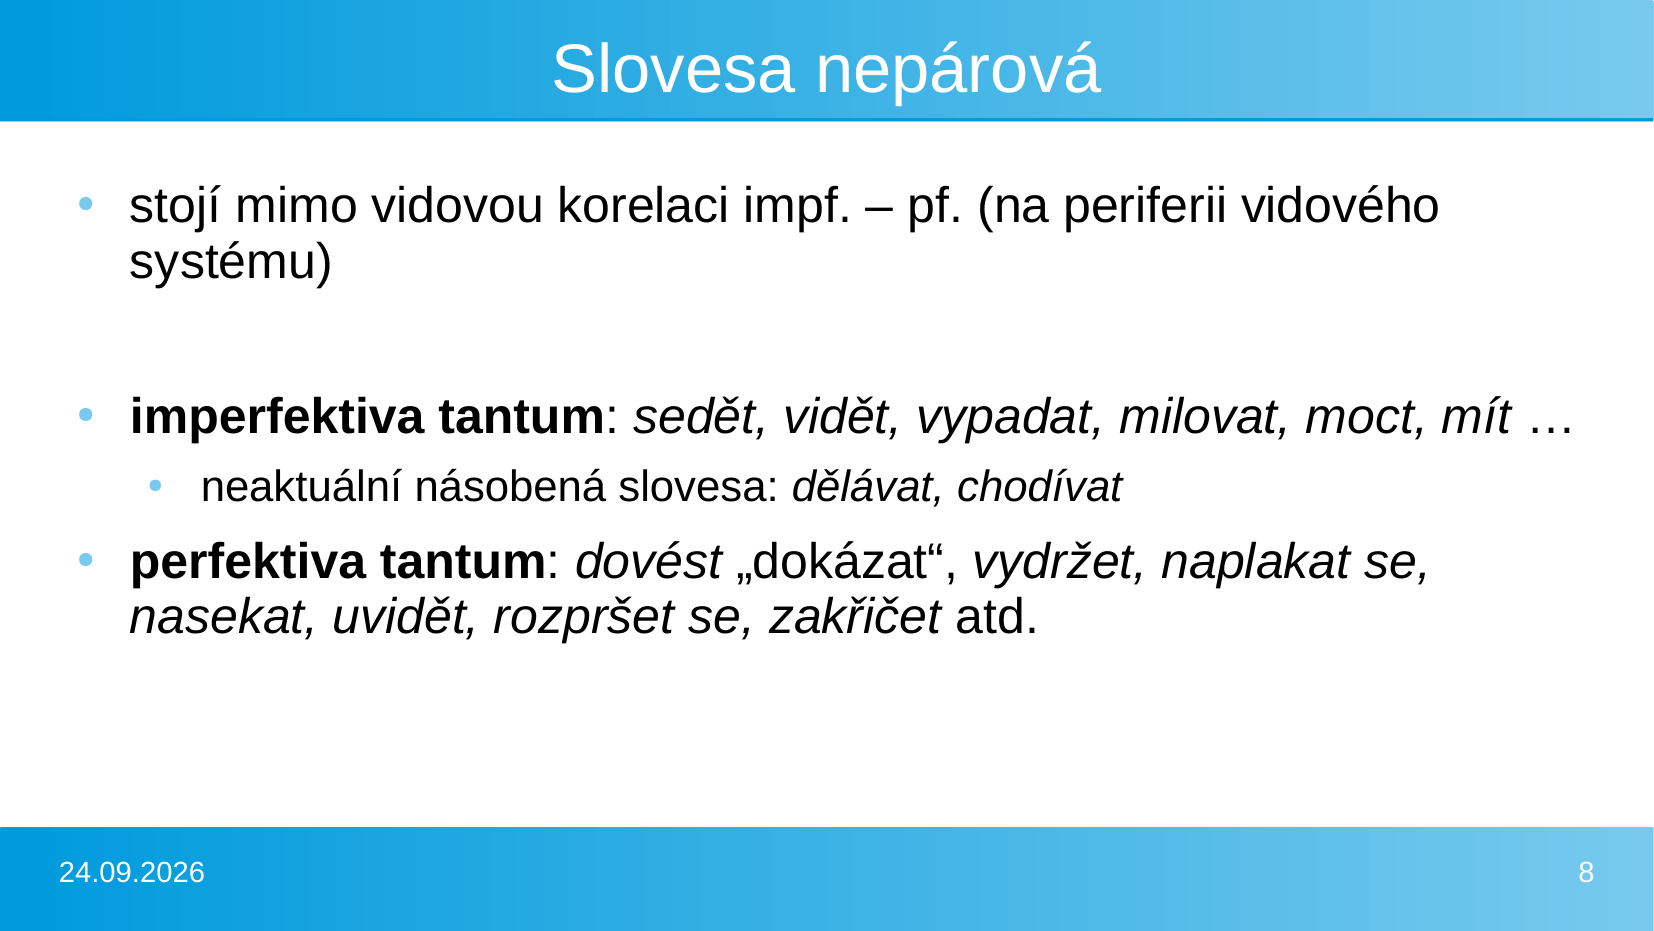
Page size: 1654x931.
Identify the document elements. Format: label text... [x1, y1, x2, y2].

list stojí mimo vidovou korelaci impf. – pf. (na periferii vidového systému) imperfektiva tantum: sedět, vidět, vypadat, milovat, moct, mít … neaktuální násobená slovesa: dělávat, chodívat perfektiva tantum: dovést „dokázat“, vydržet, naplakat se, nasekat, uvidět, rozpršet se, zakřičet atd. [59, 177, 1595, 768]
title Slovesa nepárová [59, 29, 1595, 108]
